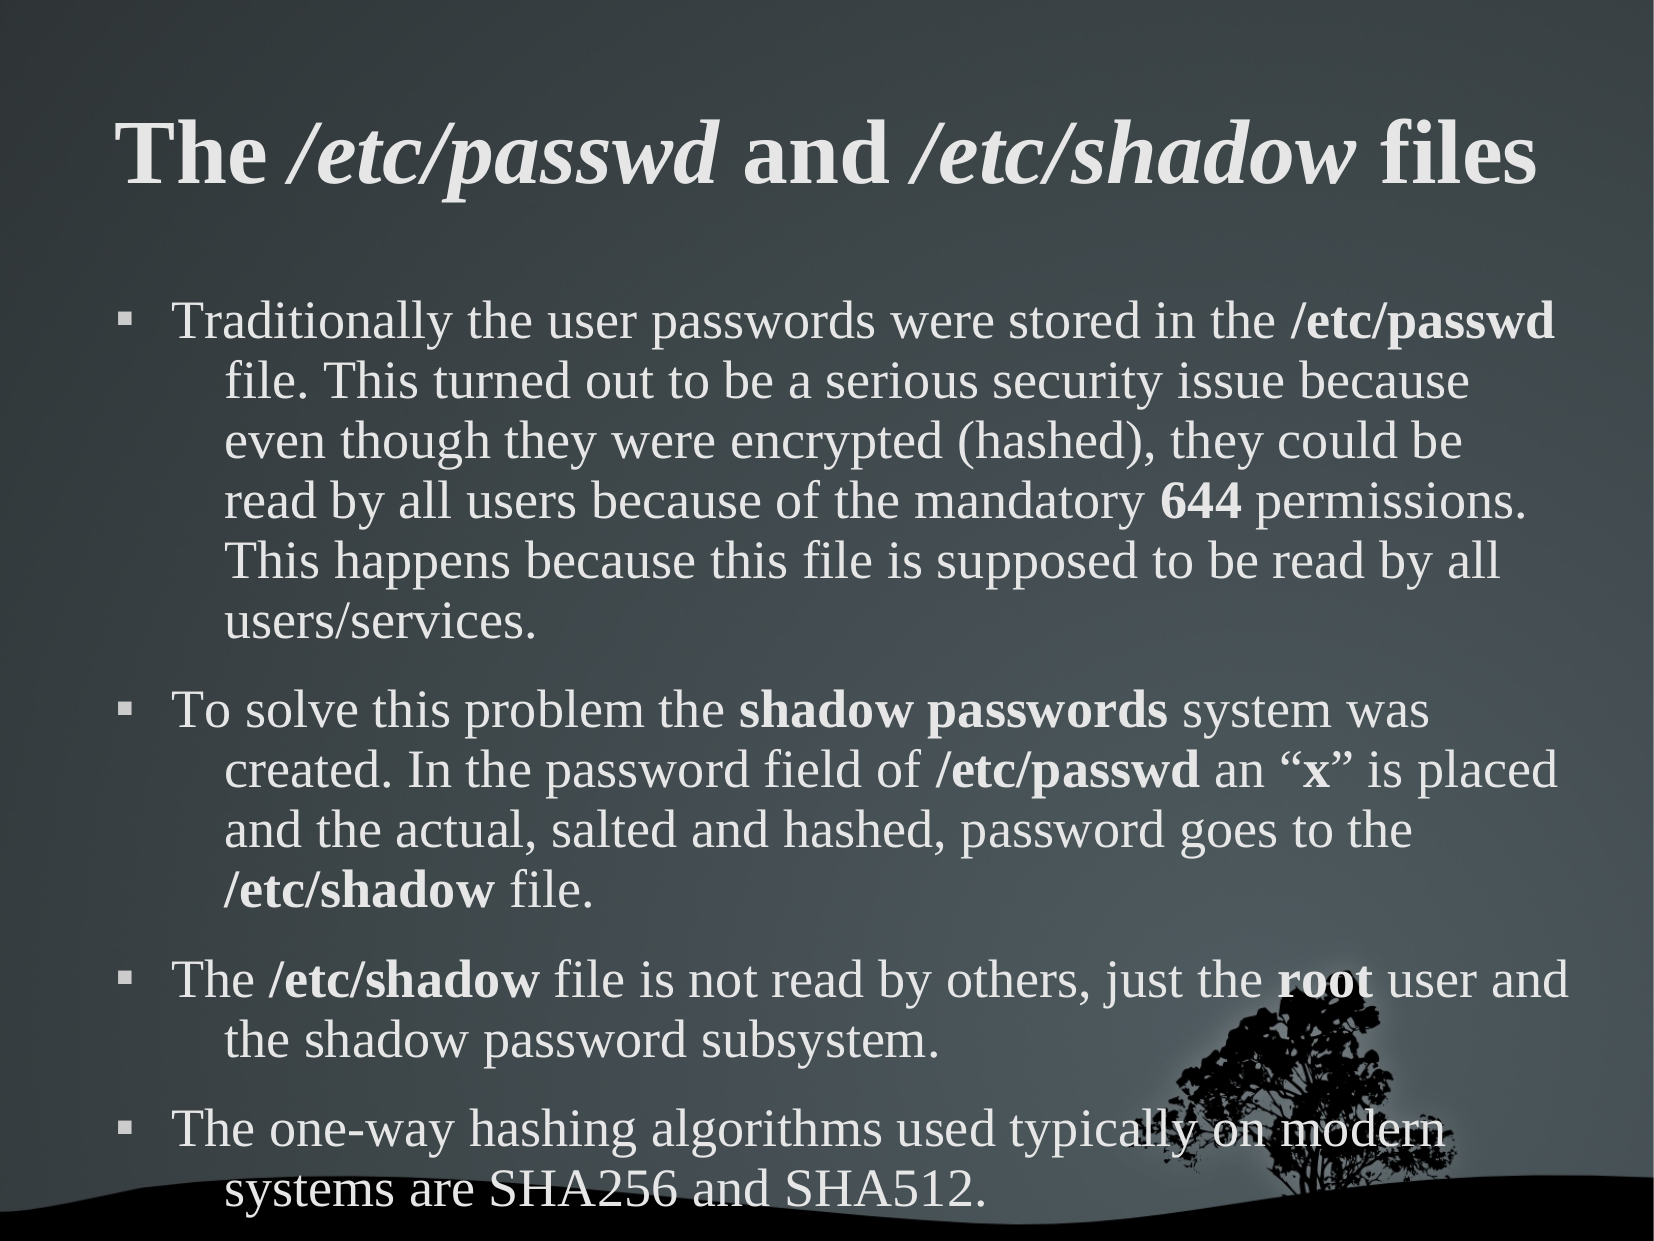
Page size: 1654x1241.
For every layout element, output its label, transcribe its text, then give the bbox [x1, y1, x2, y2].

picture [0, 0, 1654, 1241]
list Traditionally the user passwords were stored in the /etc/passwd file. This turned out to be a serious security issue because even though they were encrypted (hashed), they could be read by all users because of the mandatory 644 permissions. This happens because this file is supposed to be read by all users/services. To solve this problem the shadow passwords system was created. In the password field of /etc/passwd an “x” is placed and the actual, salted and hashed, password goes to the /etc/shadow file. The /etc/shadow file is not read by others, just the root user and the shadow password subsystem. The one-way hashing algorithms used typically on modern systems are SHA256 and SHA512. [82, 290, 1571, 1219]
title The /etc/passwd and /etc/shadow files [82, 49, 1571, 257]
